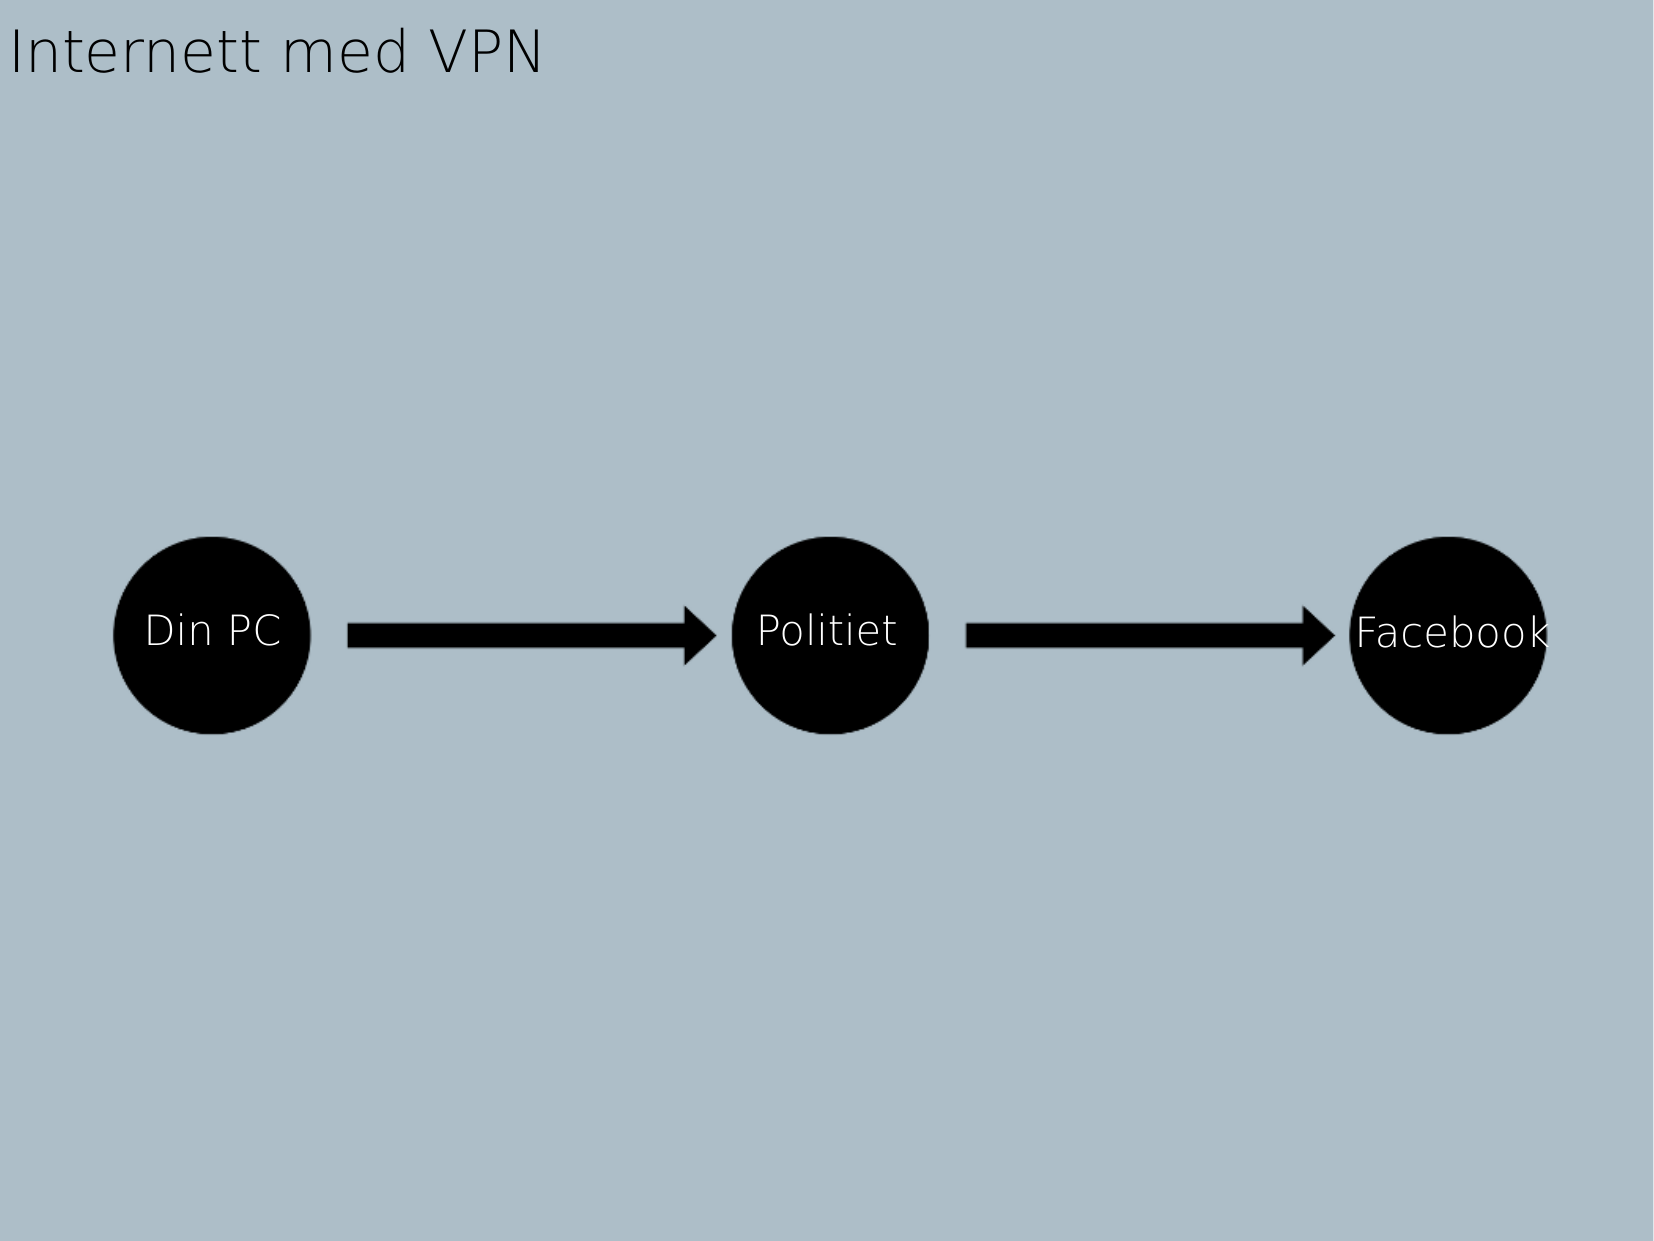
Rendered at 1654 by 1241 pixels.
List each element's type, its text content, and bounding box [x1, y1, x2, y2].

text_box Politiet [590, 531, 1063, 731]
text_box Din PC [0, 531, 449, 731]
picture [0, 0, 1654, 1241]
text_box Facebook [1216, 533, 1654, 733]
title Internett med VPN [0, 11, 556, 93]
